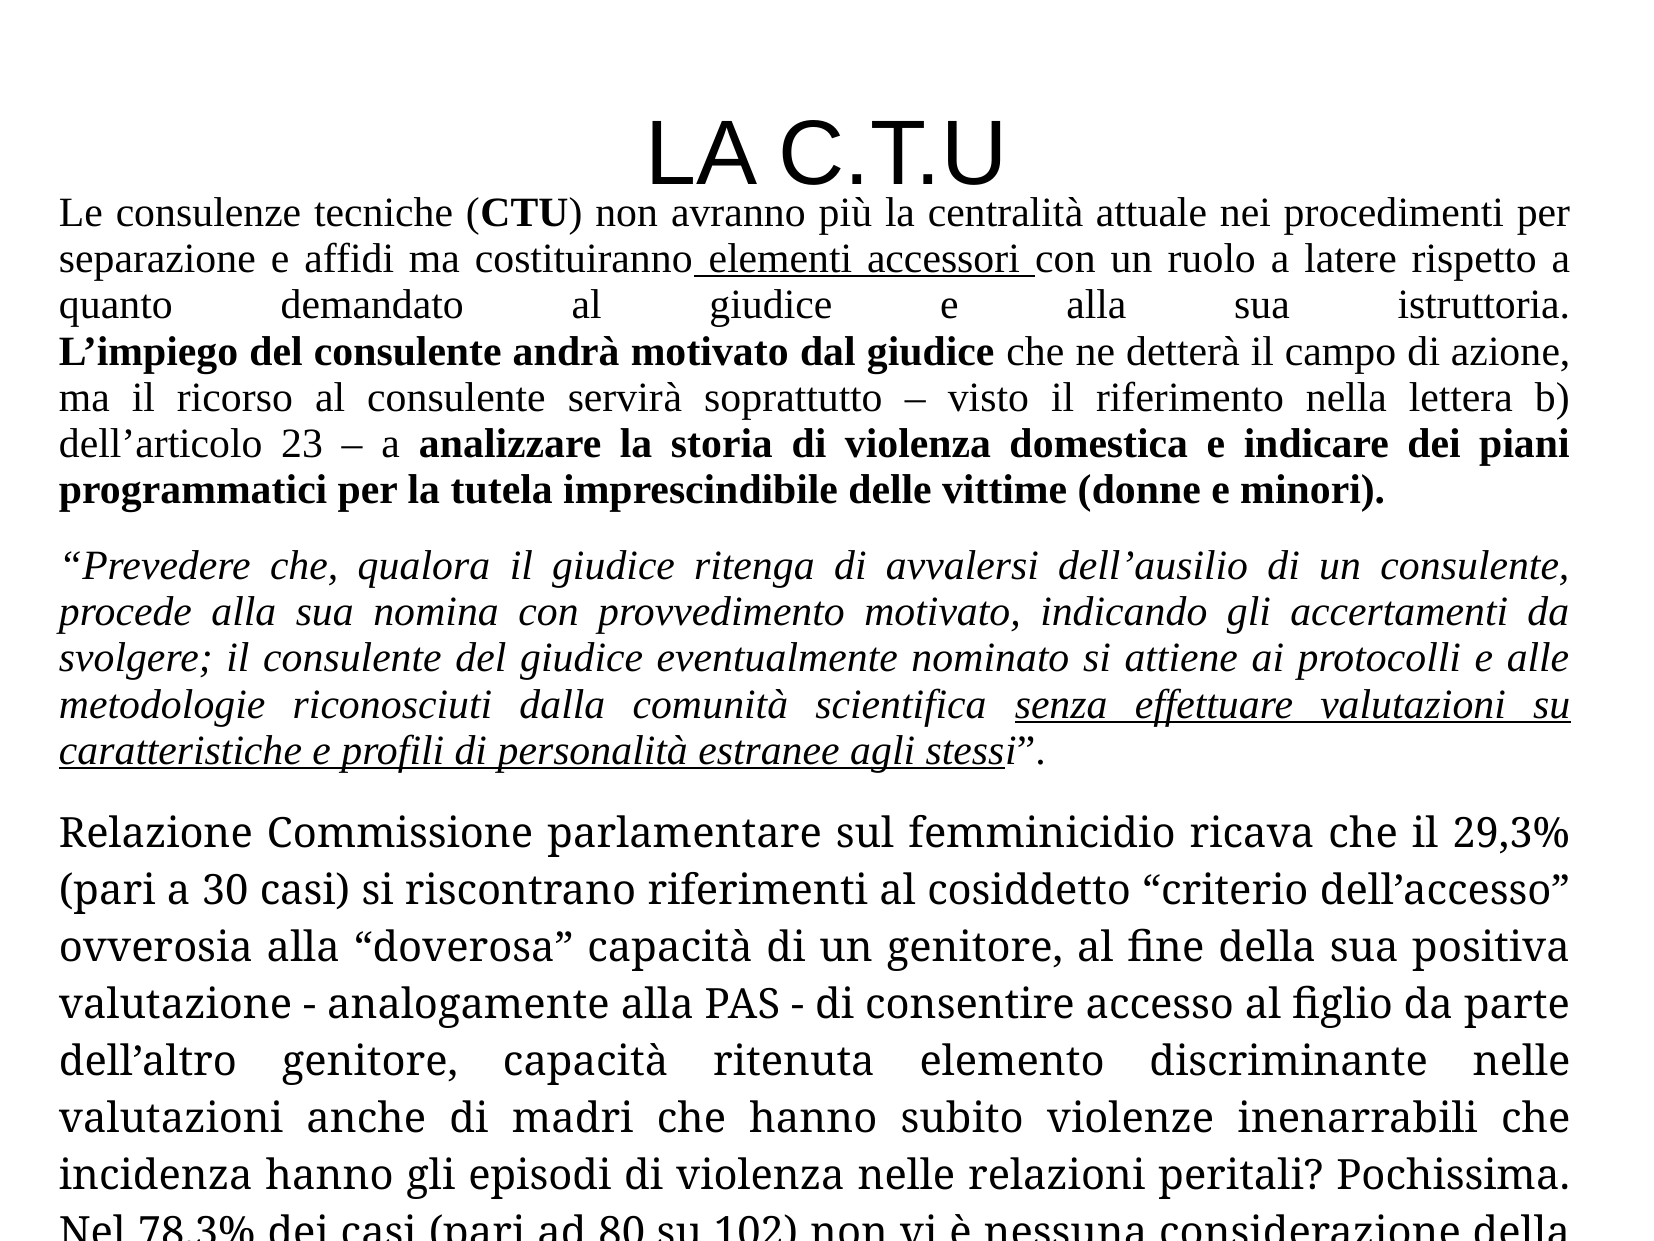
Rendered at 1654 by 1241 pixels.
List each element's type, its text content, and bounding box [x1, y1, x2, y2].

title LA C.T.U [82, 49, 1571, 188]
list Le consulenze tecniche (CTU) non avranno più la centralità attuale nei procedimenti per separazione e affidi ma costituiranno elementi accessori con un ruolo a latere rispetto a quanto demandato al giudice e alla sua istruttoria. L’impiego del consulente andrà motivato dal giudice che ne detterà il campo di azione, ma il ricorso al consulente servirà soprattutto – visto il riferimento nella lettera b) dell’articolo 23 – a analizzare la storia di violenza domestica e indicare dei piani programmatici per la tutela imprescindibile delle vittime (donne e minori). “Prevedere che, qualora il giudice ritenga di avvalersi dell’ausilio di un consulente, procede alla sua nomina con provvedimento motivato, indicando gli accertamenti da svolgere; il consulente del giudice eventualmente nominato si attiene ai protocolli e alle metodologie riconosciuti dalla comunità scientifica senza effettuare valutazioni su caratteristiche e profili di personalità estranee agli stessi”. Relazione Commissione parlamentare sul femminicidio ricava che il 29,3% (pari a 30 casi) si riscontrano riferimenti al cosiddetto “criterio dell’accesso” ovverosia alla “doverosa” capacità di un genitore, al fine della sua positiva valutazione - analogamente alla PAS - di consentire accesso al figlio da parte dell’altro genitore, capacità ritenuta elemento discriminante nelle valutazioni anche di madri che hanno subito violenze inenarrabili che incidenza hanno gli episodi di violenza nelle relazioni peritali? Pochissima. Nel 78,3% dei casi (pari ad 80 su 102) non vi è nessuna considerazione della violenza per definire una metodologia; [59, 188, 1571, 1241]
